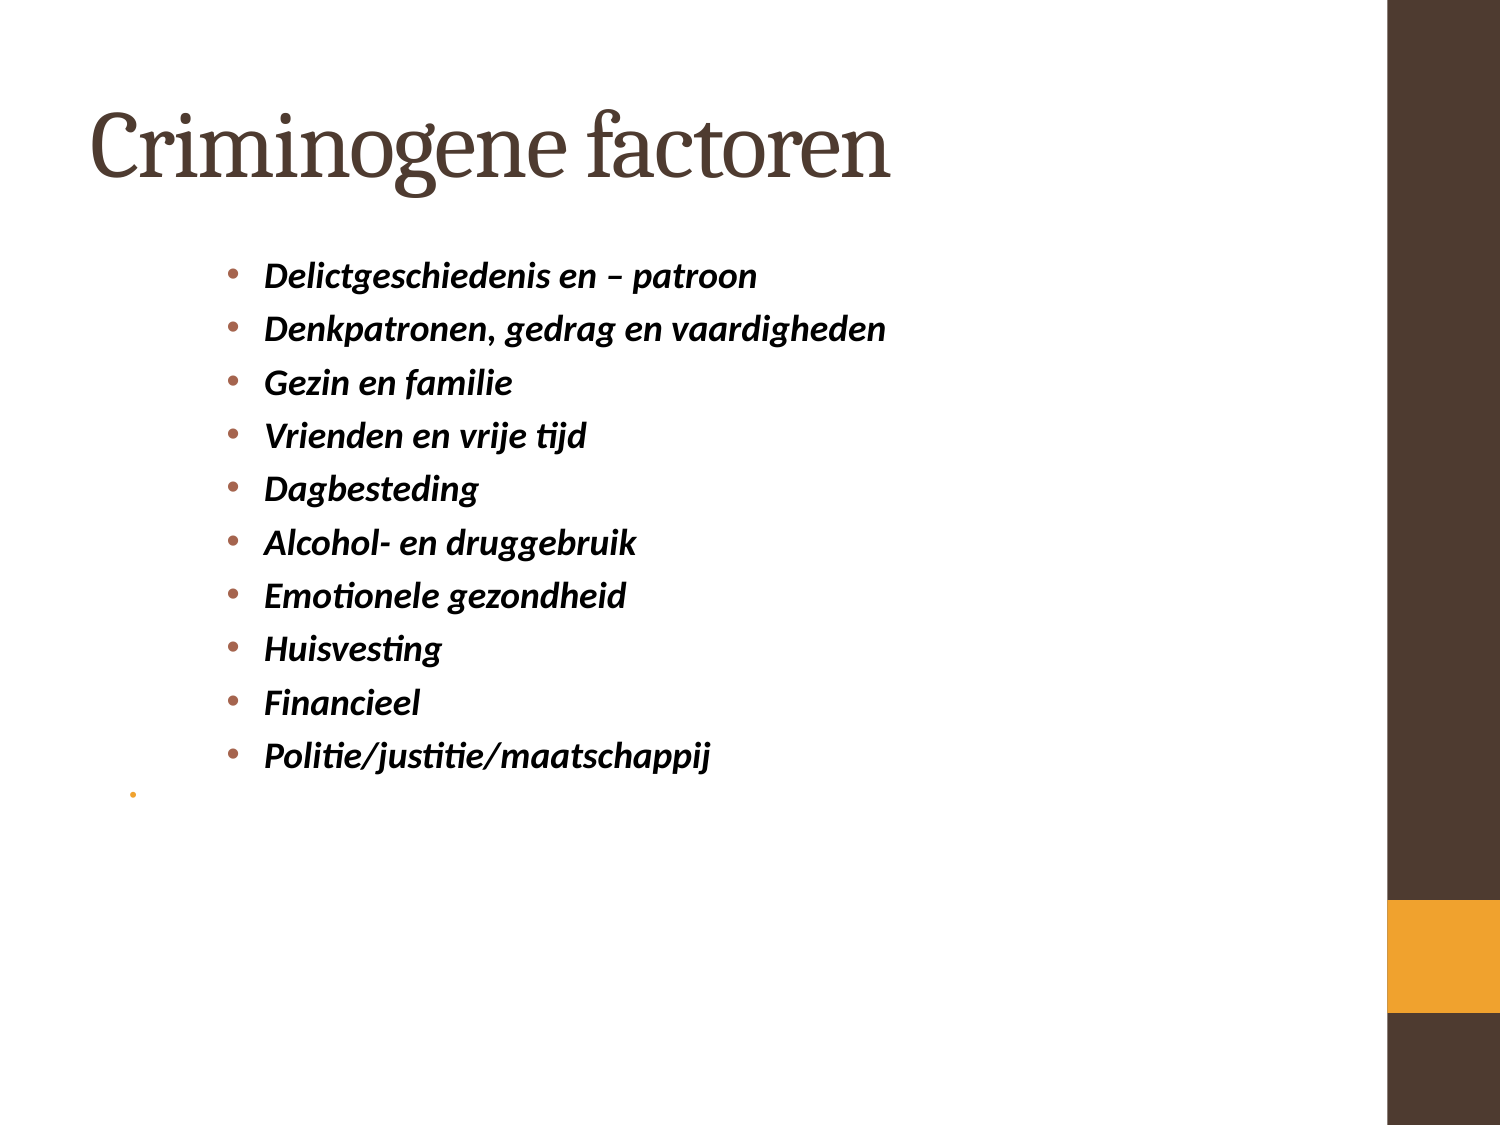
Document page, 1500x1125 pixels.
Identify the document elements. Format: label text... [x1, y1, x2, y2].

list Delictgeschiedenis en – patroon Denkpatronen, gedrag en vaardigheden Gezin en familie Vrienden en vrije tijd Dagbesteding Alcohol- en druggebruik Emotionele gezondheid Huisvesting Financieel Politie/justitie/maatschappij [76, 243, 1327, 858]
title Criminogene factoren [75, 45, 1326, 233]
